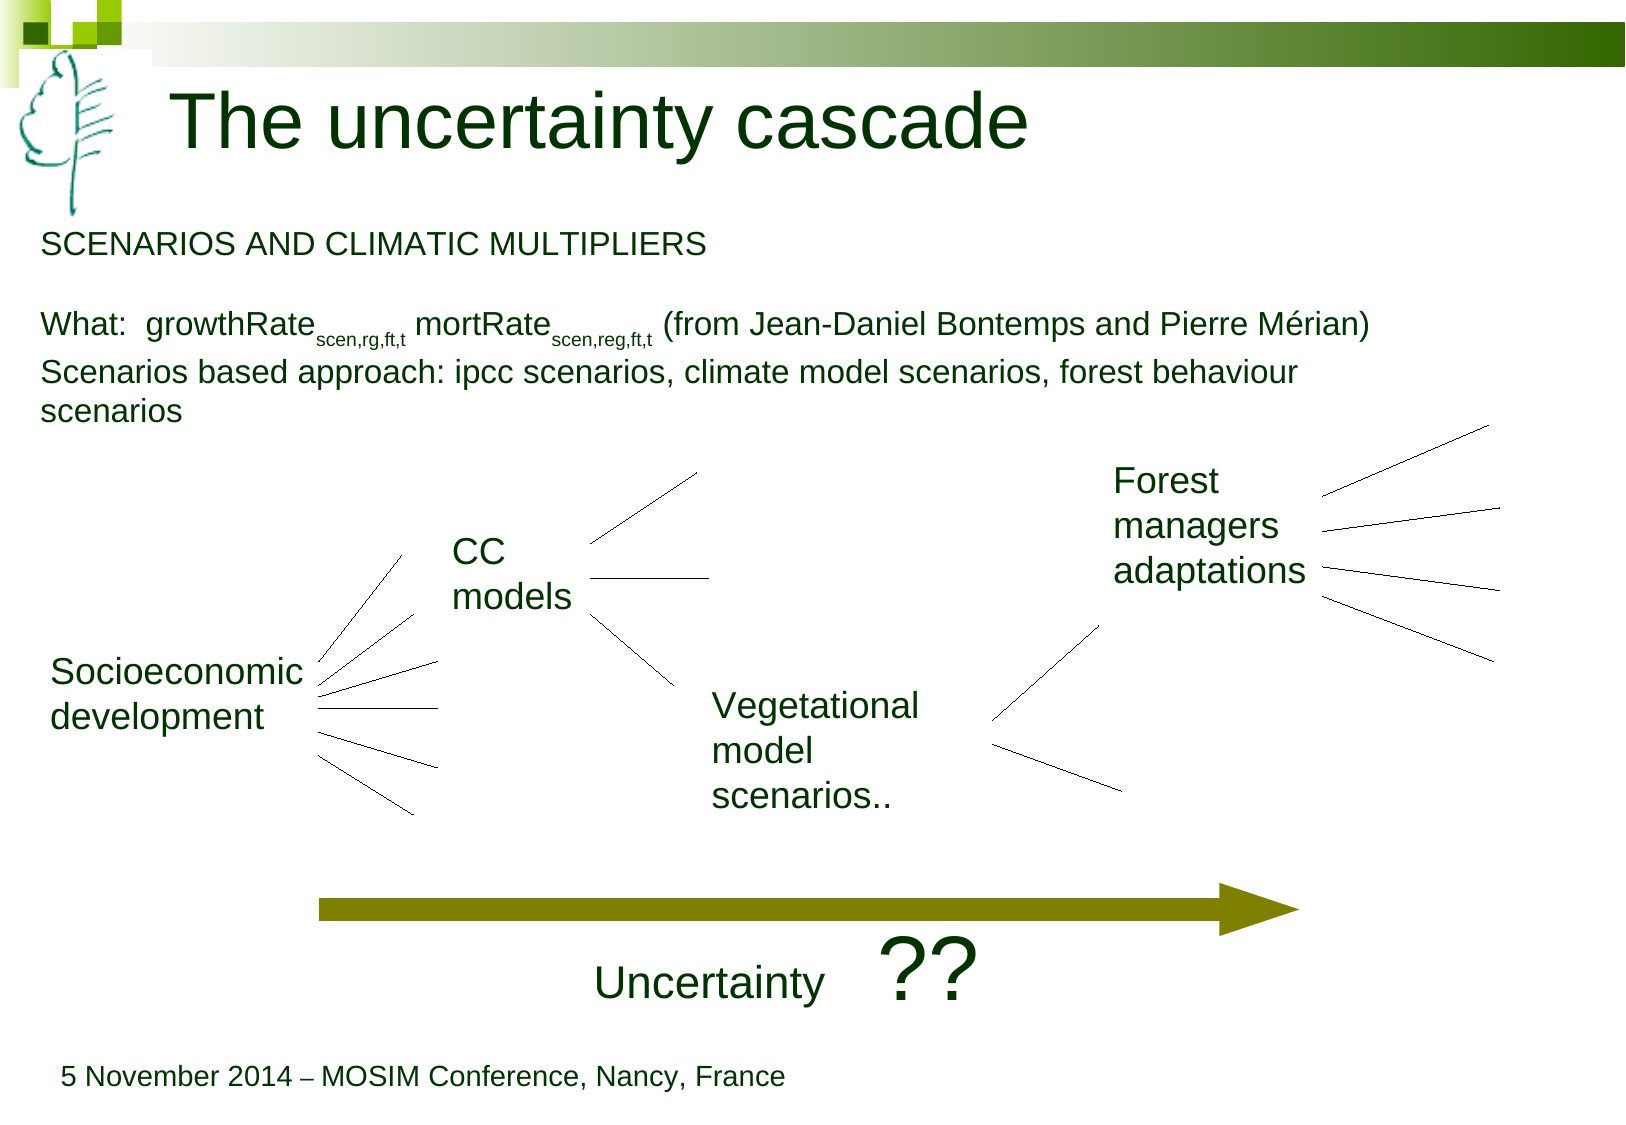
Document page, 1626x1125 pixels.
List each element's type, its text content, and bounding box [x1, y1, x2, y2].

text_box SCENARIOS AND CLIMATIC MULTIPLIERS What: growthRatescen,rg,ft,t mortRatescen,reg,ft,t (from Jean-Daniel Bontemps and Pierre Mérian) Scenarios based approach: ipcc scenarios, climate model scenarios, forest behaviour scenarios [25, 214, 1441, 438]
text_box CC models [437, 519, 615, 625]
text_box Vegetational model scenarios.. [696, 673, 993, 824]
text_box Socioeconomic development [35, 639, 319, 745]
text_box Uncertainty [578, 944, 862, 1015]
picture [19, 49, 152, 220]
text_box ?? [862, 901, 1063, 1027]
title The uncertainty cascade [153, 61, 1607, 172]
text_box Forest managers adaptations [1098, 448, 1343, 599]
